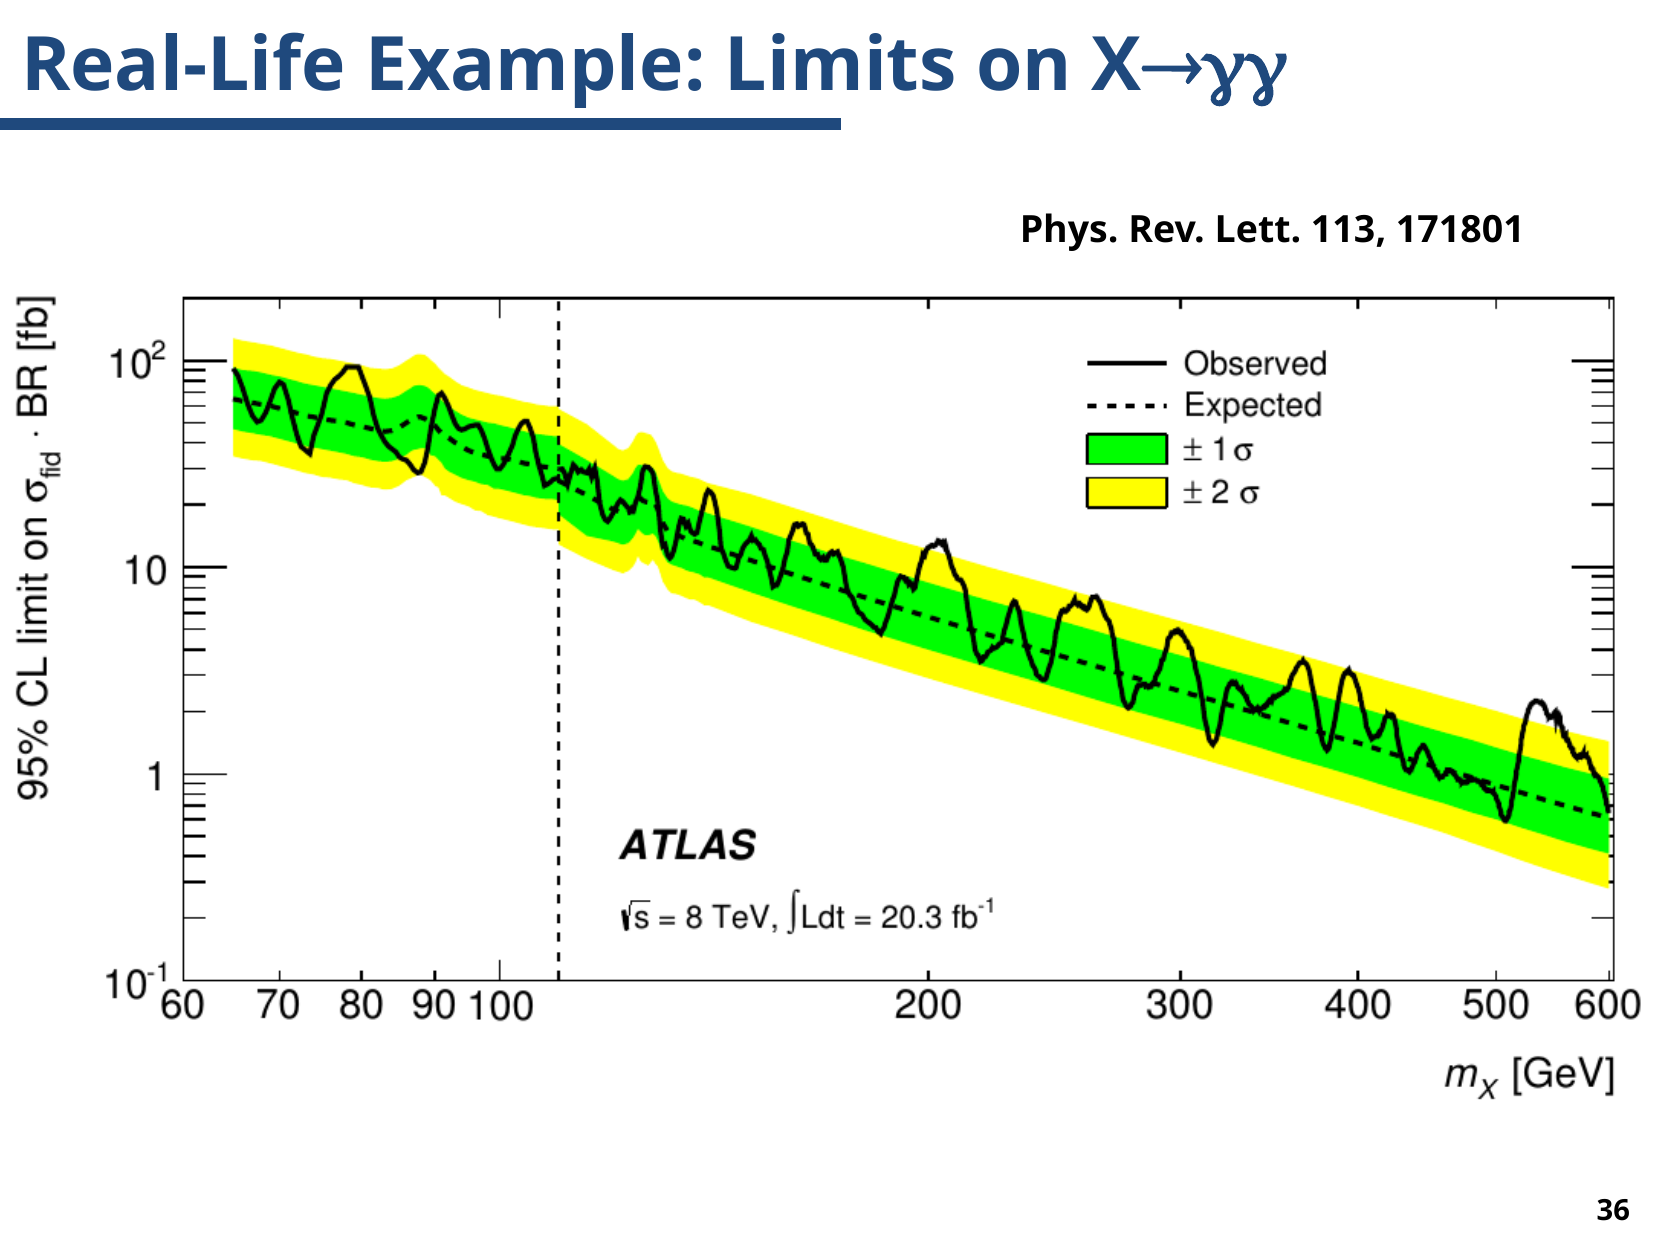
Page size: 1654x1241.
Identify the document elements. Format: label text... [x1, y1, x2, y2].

text_box Phys. Rev. Lett. 113, 171801 [1005, 195, 1576, 271]
title Real-Life Example: Limits on X®gg [6, 7, 1606, 113]
picture [0, 271, 1653, 1113]
